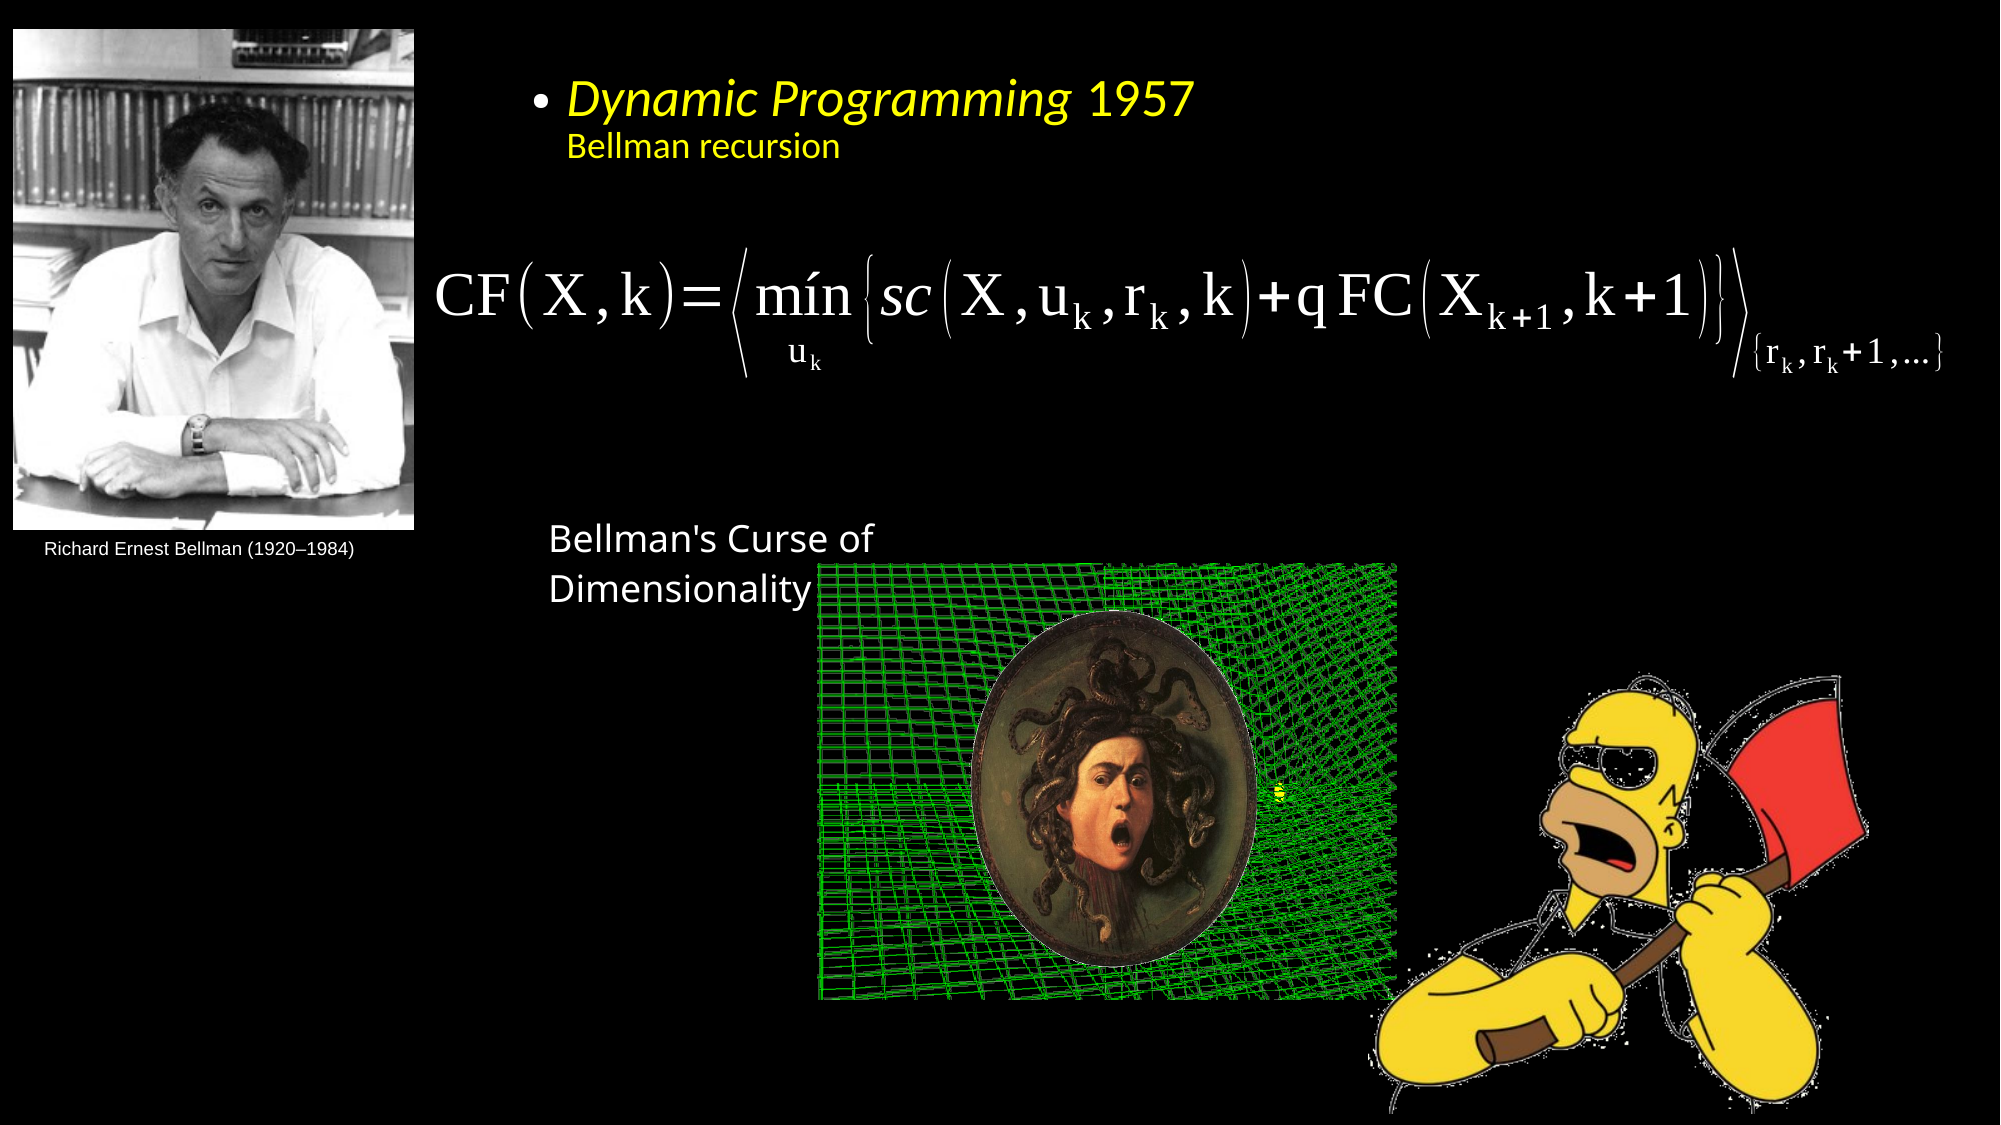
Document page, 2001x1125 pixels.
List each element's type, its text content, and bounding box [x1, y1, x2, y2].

text_box Richard Ernest Bellman (1920–1984) [29, 531, 384, 568]
picture [817, 563, 1869, 1114]
text_box Bellman's Curse of Dimensionality [533, 504, 1057, 615]
picture [13, 29, 414, 530]
title Dynamic Programming 1957 Bellman recursion [531, 11, 1772, 232]
chart [428, 244, 1954, 382]
